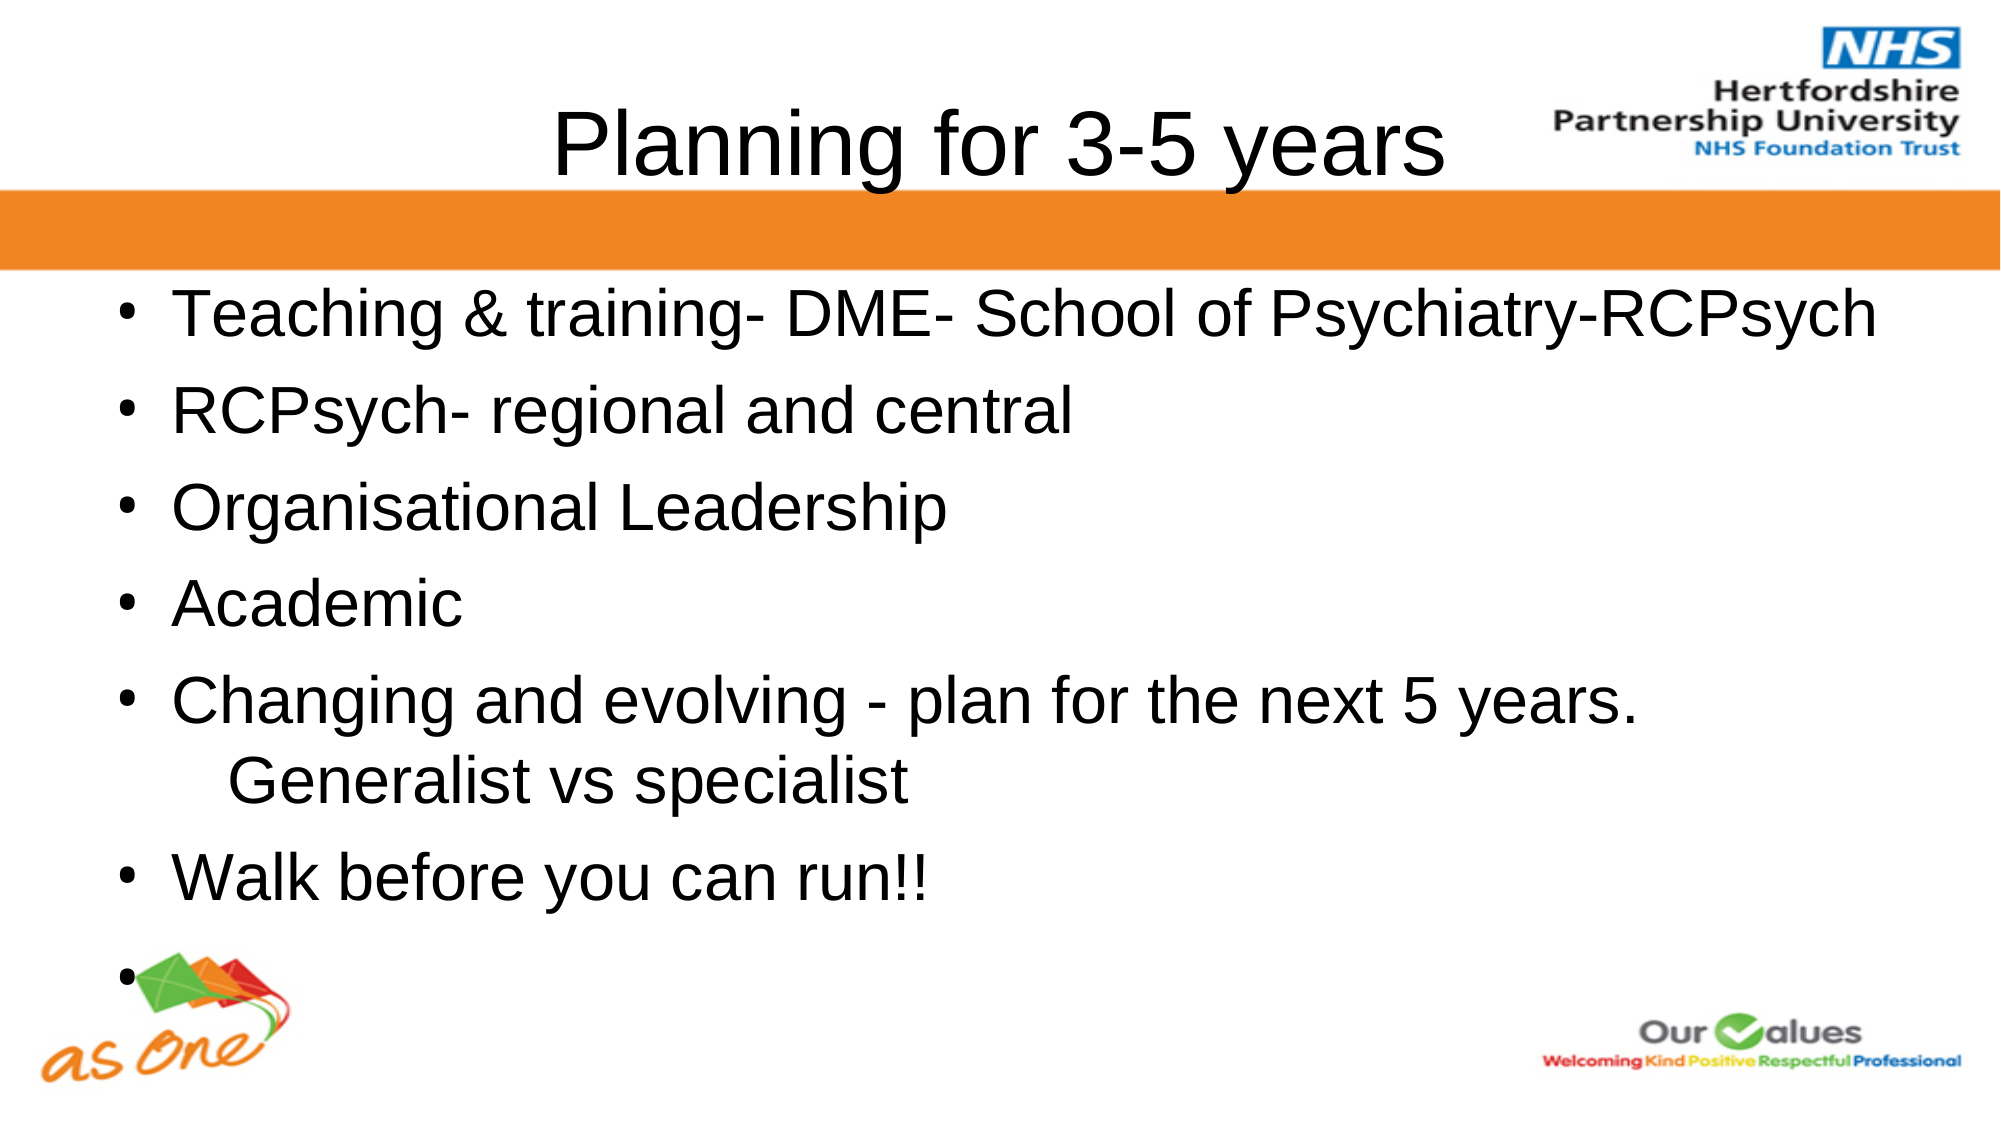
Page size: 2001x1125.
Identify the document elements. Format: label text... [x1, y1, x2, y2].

title Planning for 3-5 years [99, 45, 1900, 233]
list Teaching & training- DME- School of Psychiatry-RCPsych RCPsych- regional and central Organisational Leadership Academic Changing and evolving - plan for the next 5 years. Generalist vs specialist Walk before you can run!! [99, 262, 1900, 1005]
